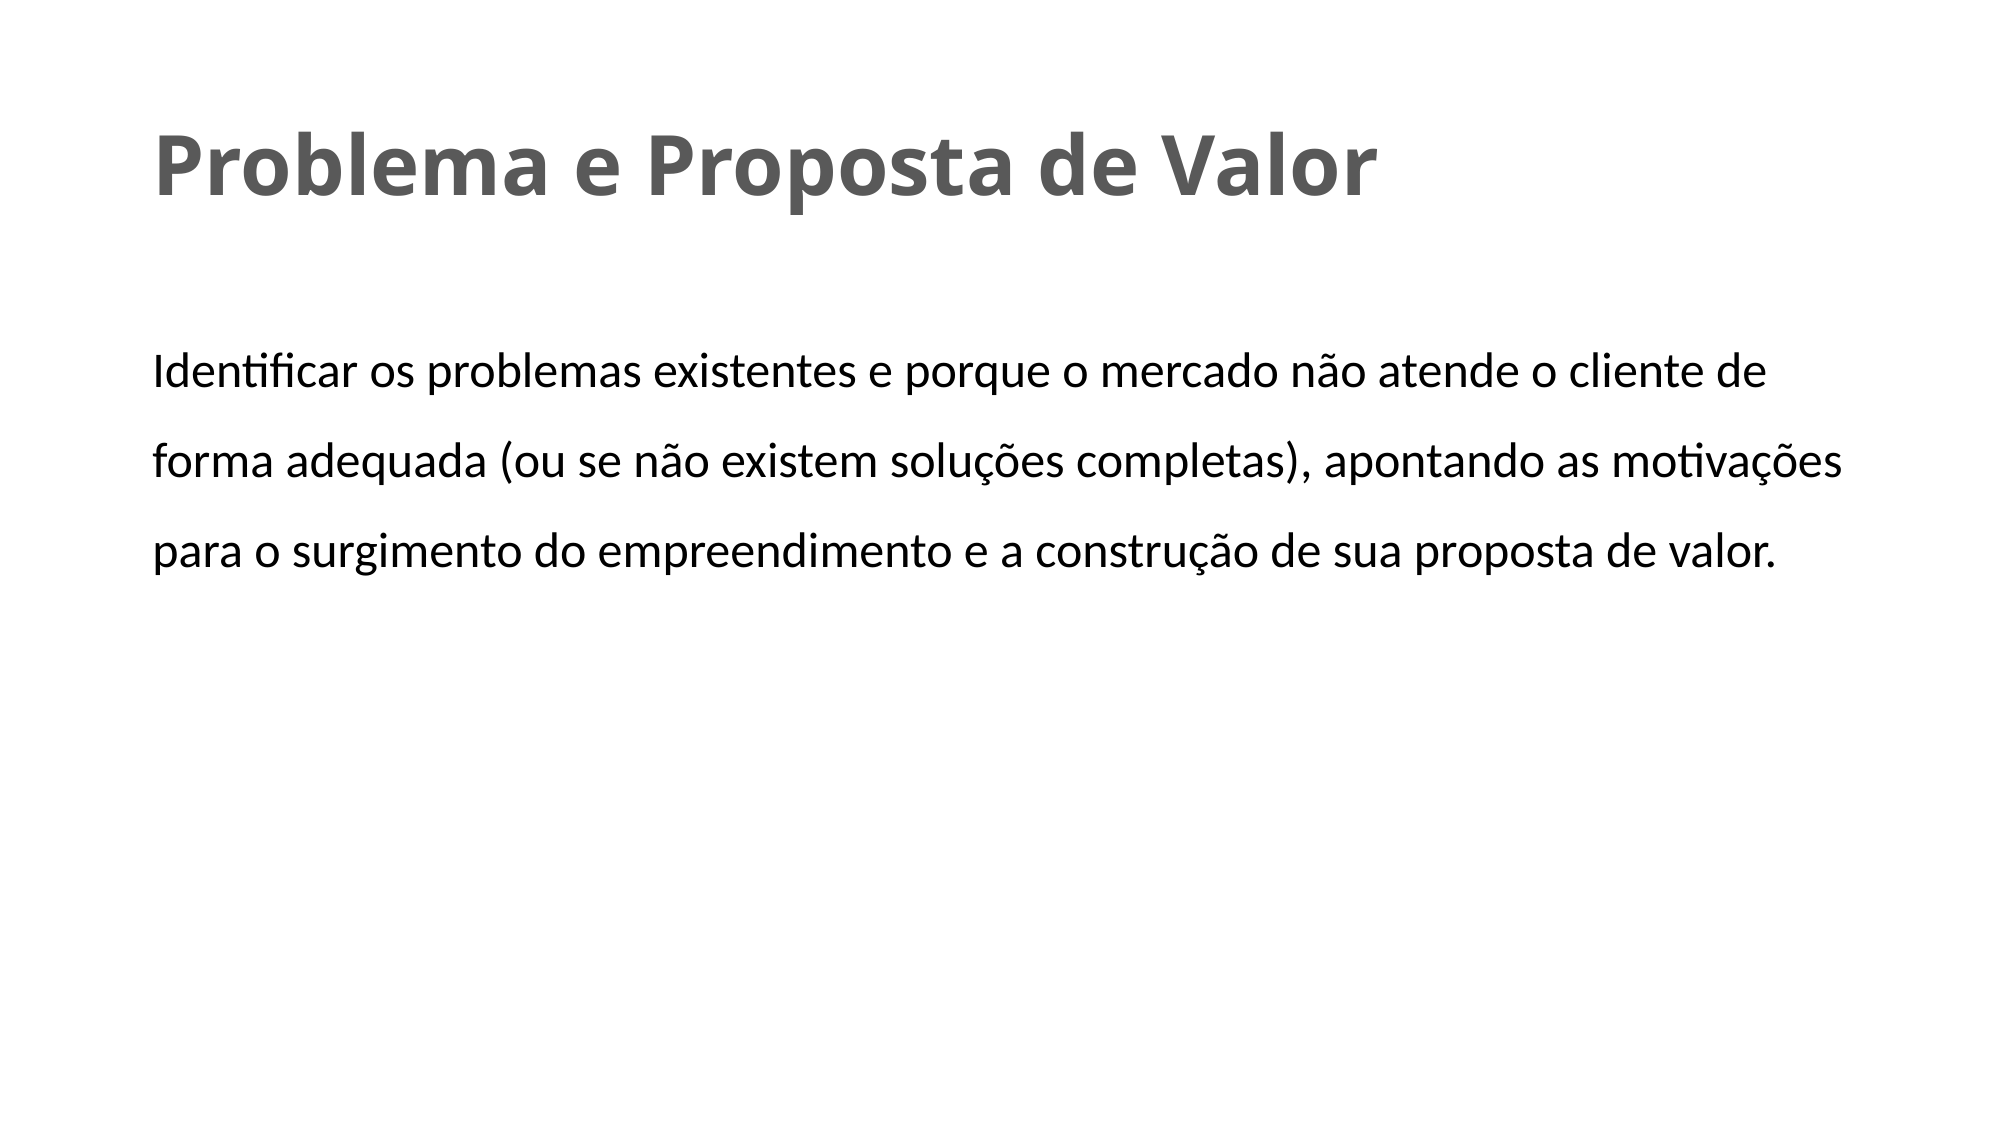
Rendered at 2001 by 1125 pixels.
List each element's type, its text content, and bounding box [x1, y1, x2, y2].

list Identificar os problemas existentes e porque o mercado não atende o cliente de forma adequada (ou se não existem soluções completas), apontando as motivações para o surgimento do empreendimento e a construção de sua proposta de valor. [137, 299, 1863, 1014]
title Problema e Proposta de Valor [137, 59, 1863, 278]
